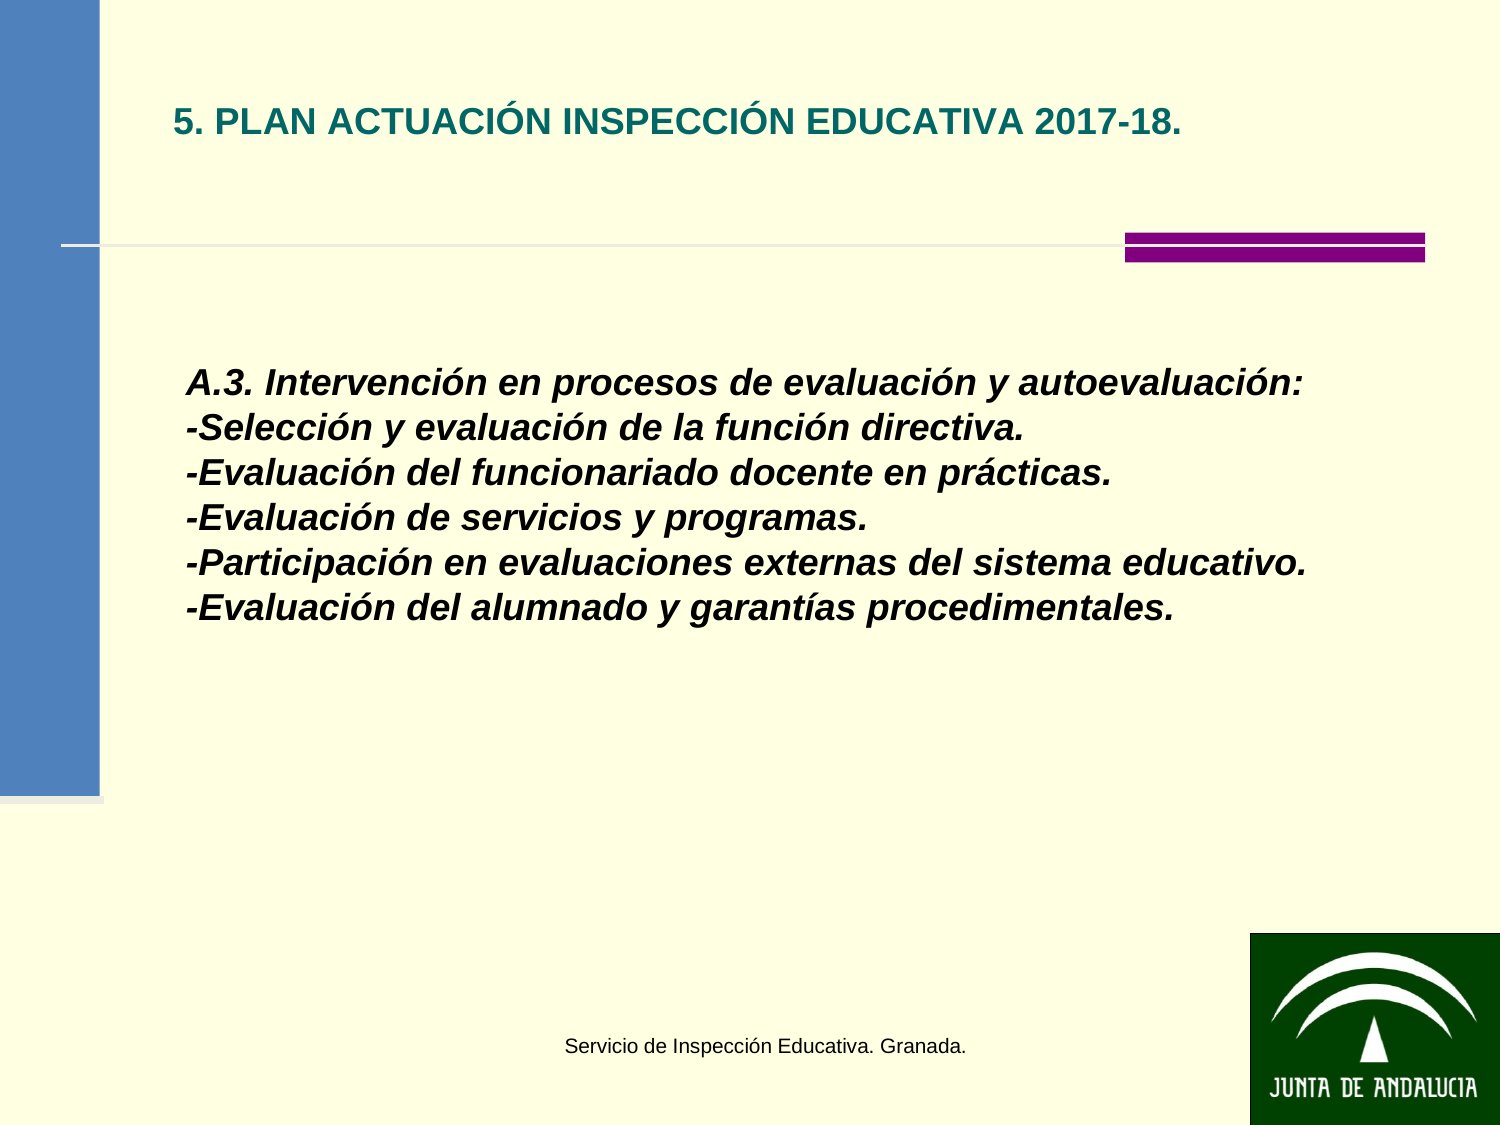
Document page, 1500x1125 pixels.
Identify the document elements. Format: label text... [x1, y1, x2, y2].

text_box 5. PLAN ACTUACIÓN INSPECCIÓN EDUCATIVA 2017-18. [150, 45, 1426, 234]
text_box A.3. Intervención en procesos de evaluación y autoevaluación: -Selección y evaluación de la función directiva. -Evaluación del funcionariado docente en prácticas. -Evaluación de servicios y programas. -Participación en evaluaciones externas del sistema educativo. -Evaluación del alumnado y garantías procedimentales. [171, 350, 1400, 636]
picture [1250, 933, 1500, 1125]
text_box Servicio de Inspección Educativa. Granada. [549, 1025, 1038, 1101]
